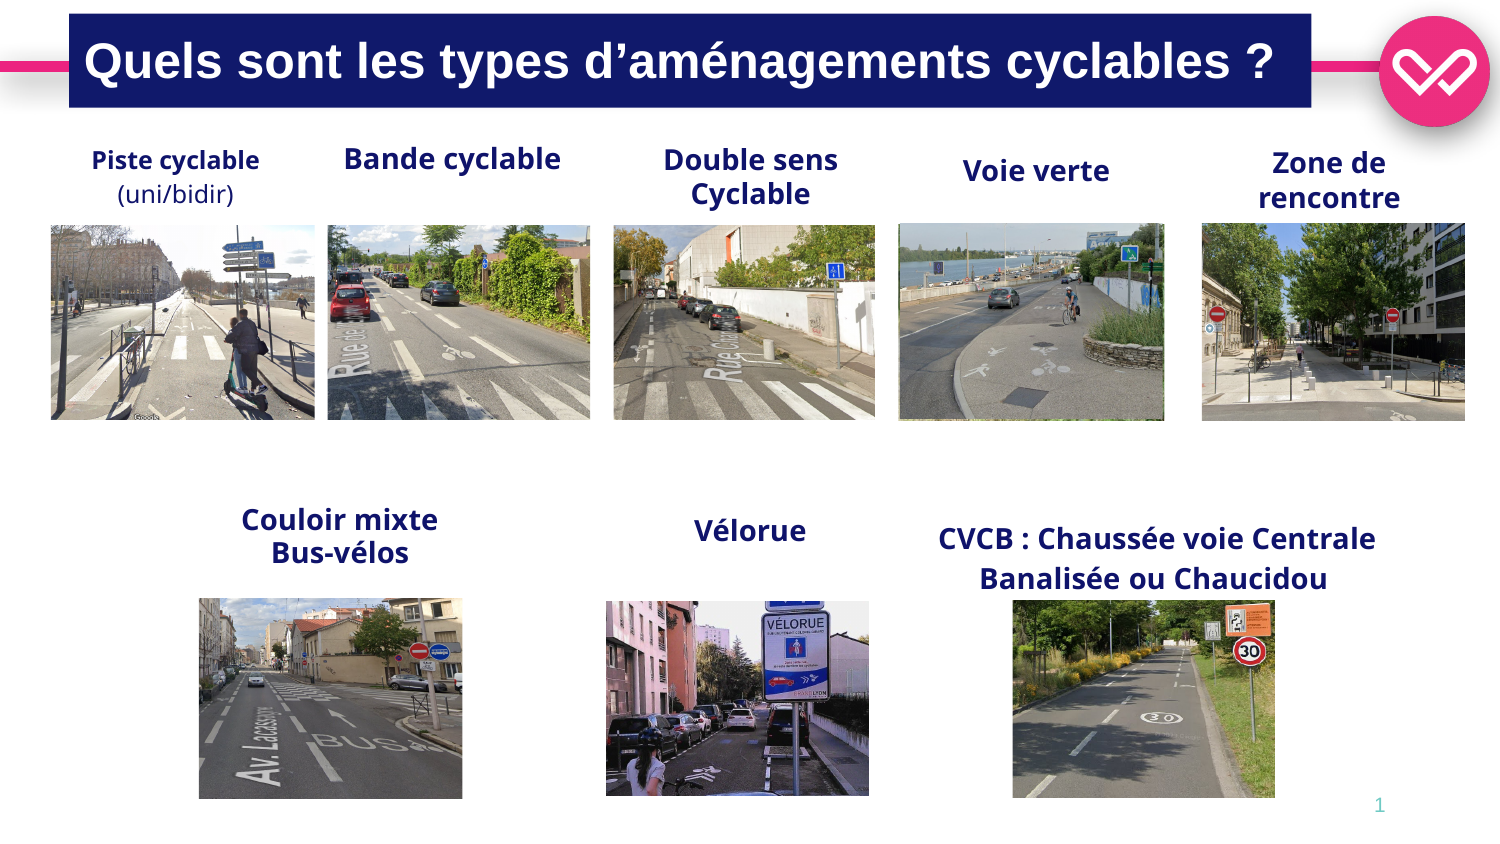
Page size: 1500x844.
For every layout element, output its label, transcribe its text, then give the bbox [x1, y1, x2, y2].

picture [1379, 16, 1490, 127]
picture [606, 601, 869, 796]
list Vélorue [612, 500, 870, 600]
picture [327, 225, 591, 420]
list Voie verte [905, 137, 1168, 237]
picture [1201, 223, 1488, 421]
list Bande cyclable [324, 125, 588, 225]
list Double sens Cyclable [619, 126, 883, 226]
list Couloir mixte Bus-vélos [199, 489, 462, 590]
list Zone de rencontre [1198, 130, 1461, 230]
list CVCB : Chaussée voie Centrale Banalisée ou Chaucidou [904, 500, 1411, 600]
picture [198, 598, 463, 799]
picture [1012, 600, 1275, 798]
picture [50, 225, 315, 420]
title Quels sont les types d’aménagements cyclables ? [69, 13, 1312, 108]
slide_number <number> [1059, 782, 1397, 827]
picture [898, 223, 1165, 421]
picture [613, 225, 875, 420]
list Piste cyclable (uni/bidir) [37, 125, 300, 225]
